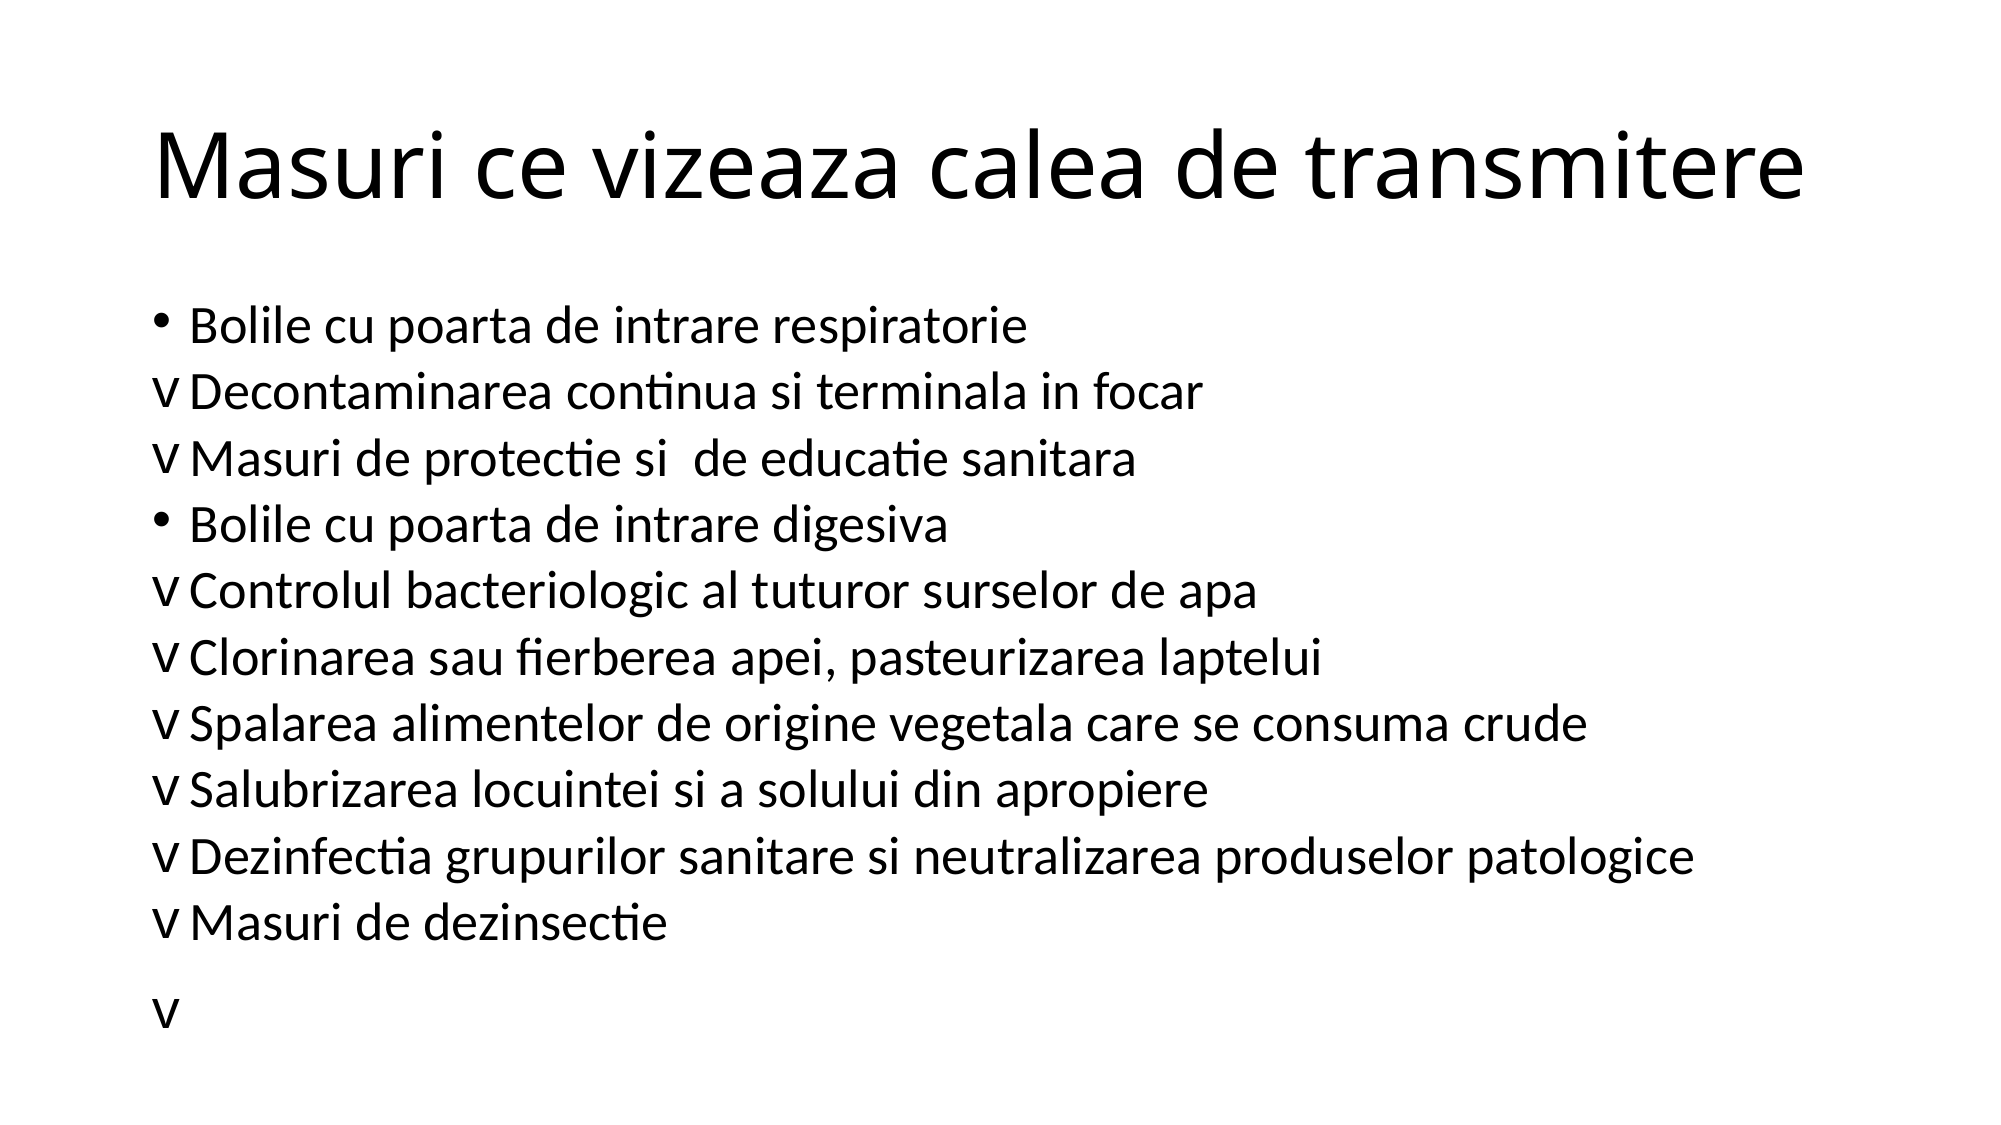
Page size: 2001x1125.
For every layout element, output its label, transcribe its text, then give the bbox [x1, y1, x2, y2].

list Bolile cu poarta de intrare respiratorie Decontaminarea continua si terminala in focar Masuri de protectie si de educatie sanitara Bolile cu poarta de intrare digesiva Controlul bacteriologic al tuturor surselor de apa Clorinarea sau fierberea apei, pasteurizarea laptelui Spalarea alimentelor de origine vegetala care se consuma crude Salubrizarea locuintei si a solului din apropiere Dezinfectia grupurilor sanitare si neutralizarea produselor patologice Masuri de dezinsectie [137, 299, 1863, 1014]
title Masuri ce vizeaza calea de transmitere [137, 59, 1863, 278]
